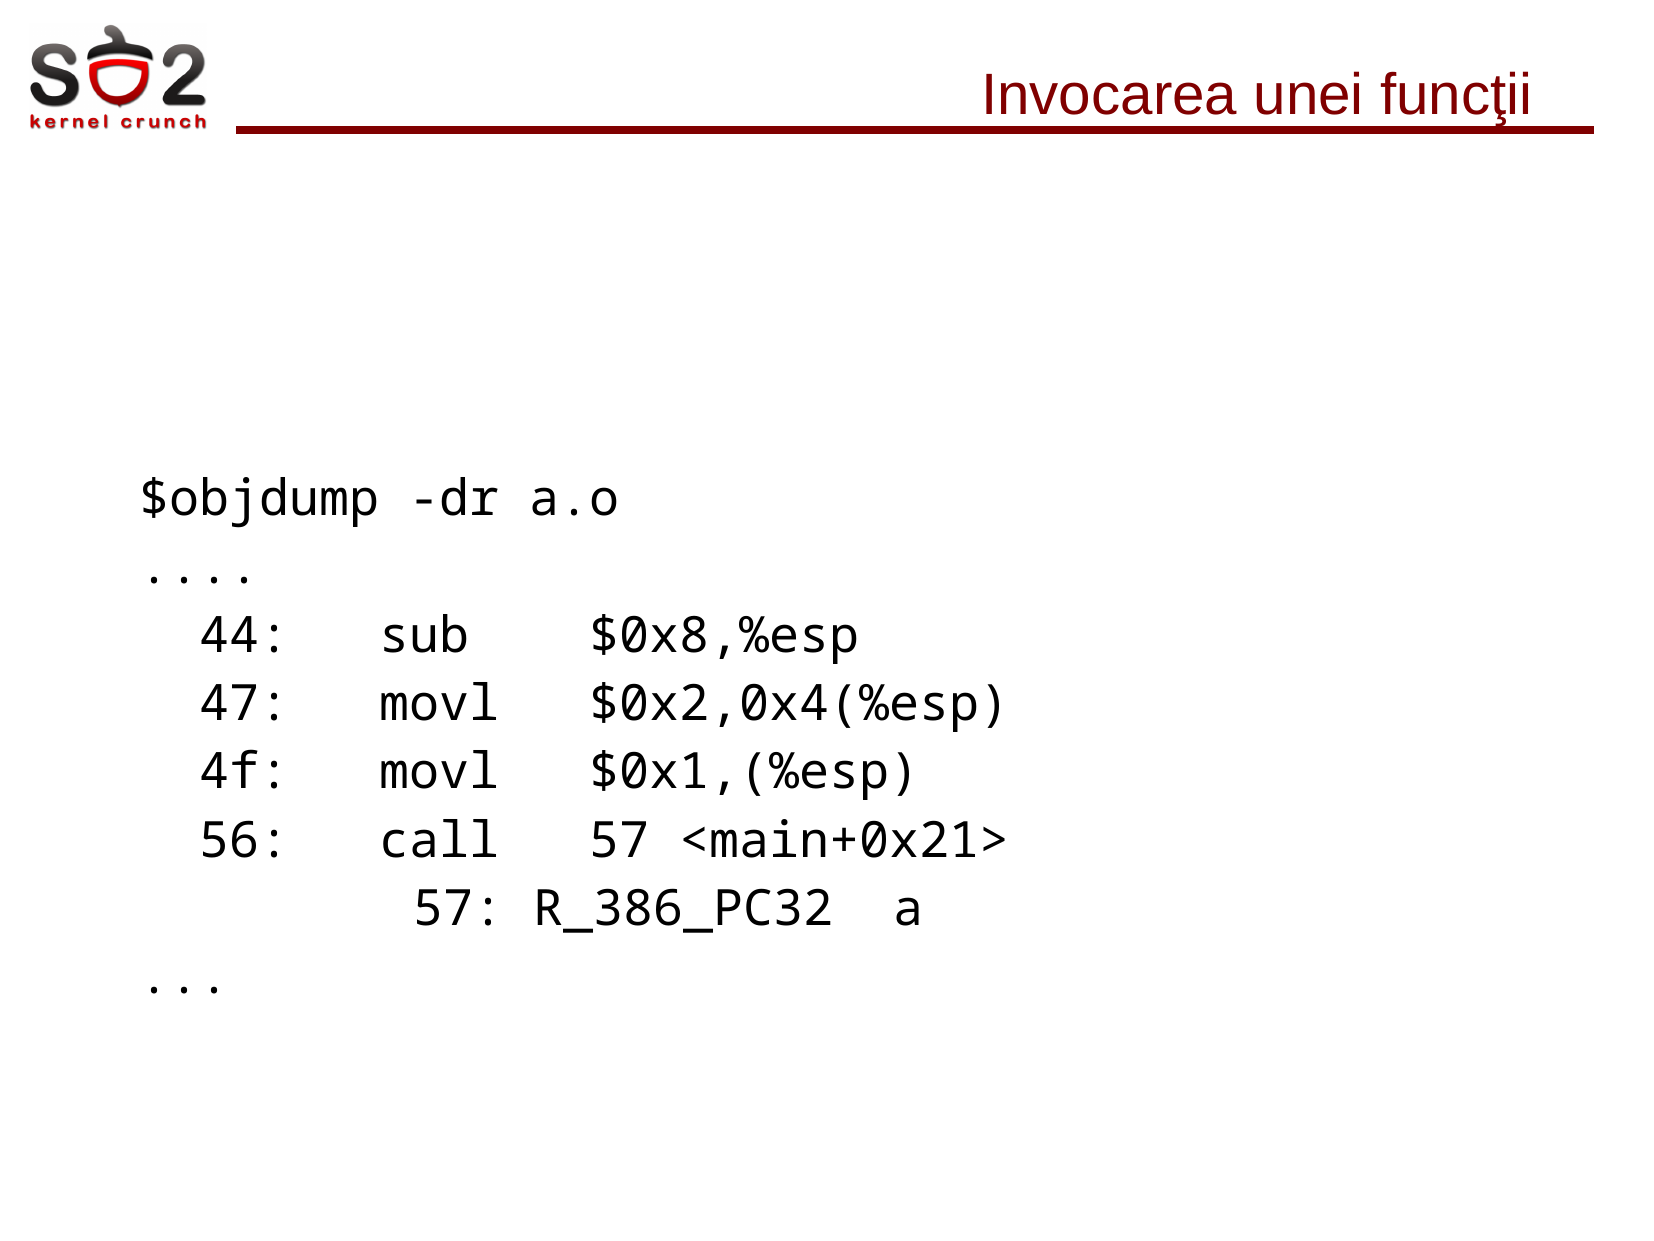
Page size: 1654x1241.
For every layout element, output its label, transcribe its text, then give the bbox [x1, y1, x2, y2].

title Invocarea unei funcţii [121, 11, 1534, 178]
list $objdump -dr a.o .... 44: sub $0x8,%esp 47: movl $0x2,0x4(%esp) 4f: movl $0x1,(%esp) 56: call 57 <main+0x21> 57: R_386_PC32 a ... [121, 344, 1534, 1126]
picture [29, 23, 121, 130]
